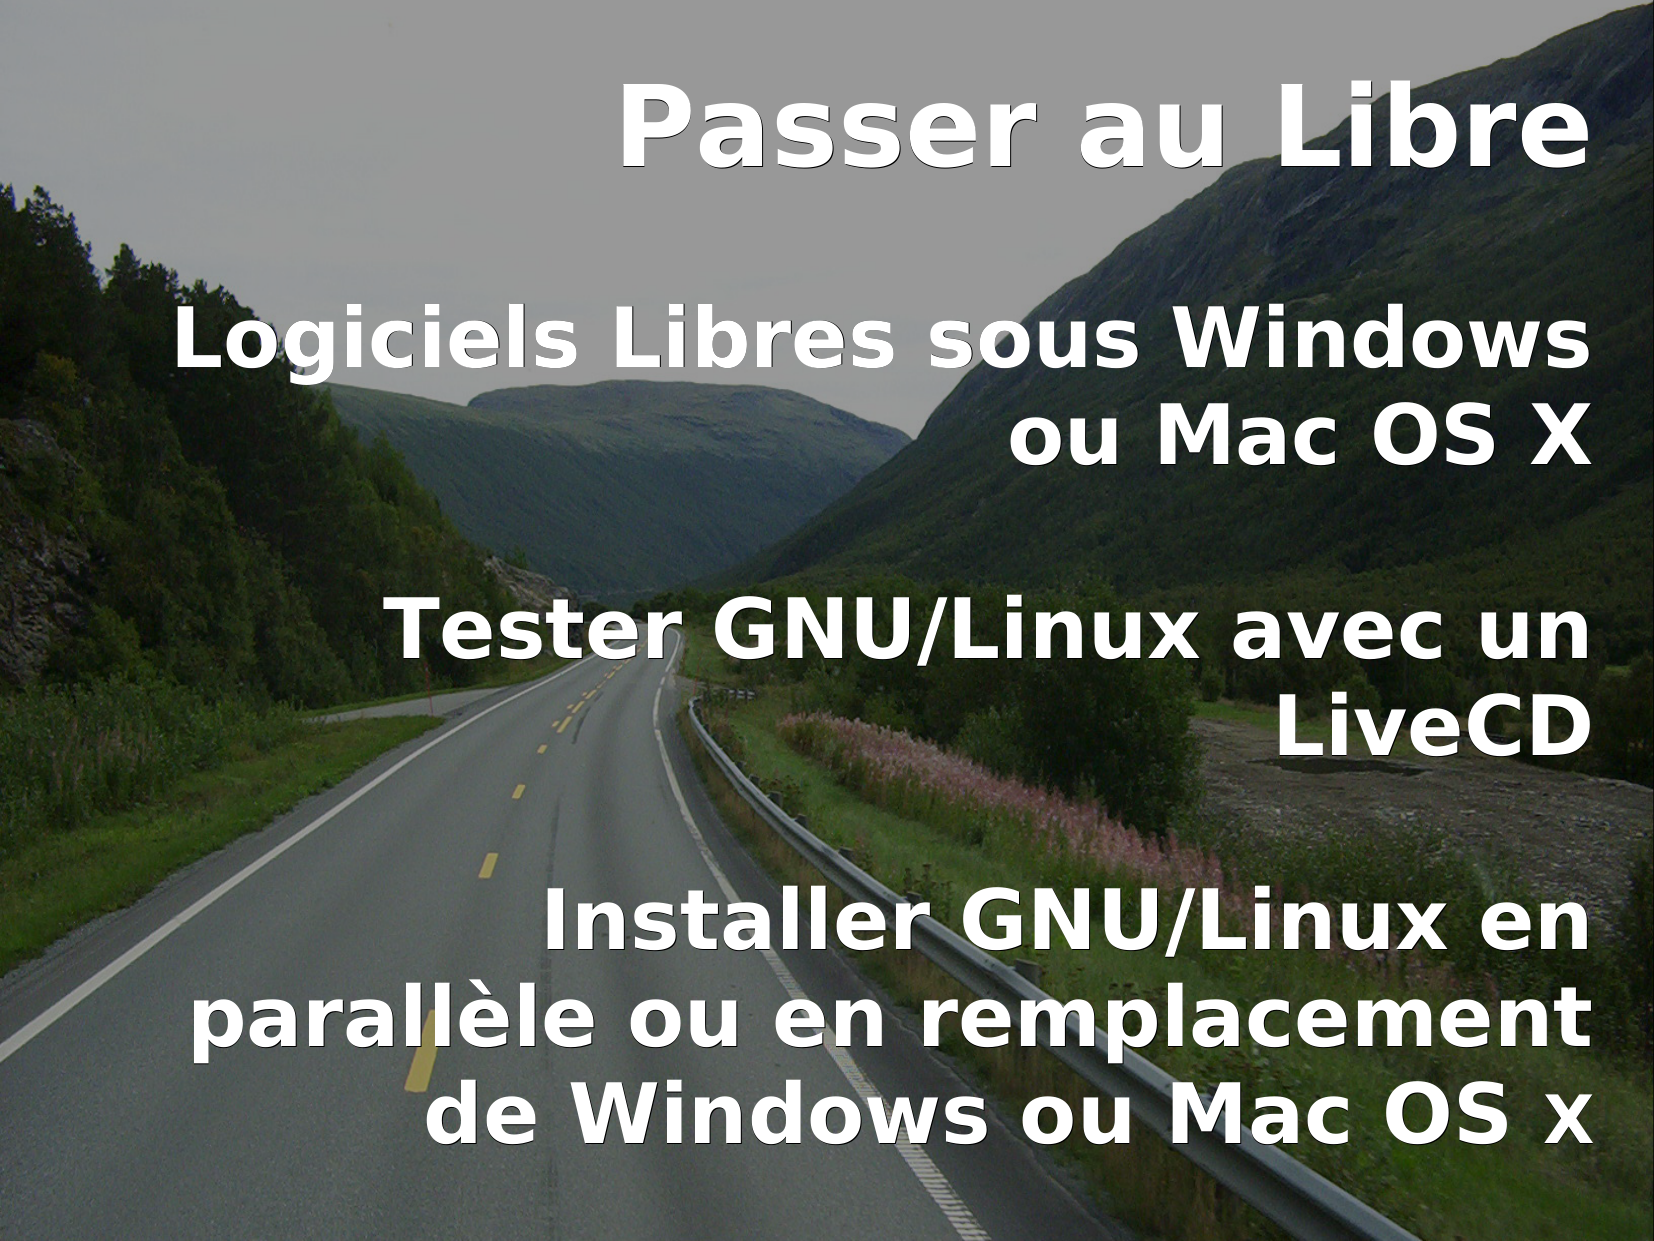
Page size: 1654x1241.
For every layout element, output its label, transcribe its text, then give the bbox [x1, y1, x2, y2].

picture [0, 0, 1654, 1241]
text_box Passer au Libre Logiciels Libres sous Windows ou Mac OS X Tester GNU/Linux avec un LiveCD Installer GNU/Linux en parallèle ou en remplacement de Windows ou Mac OS X [147, 54, 1610, 1171]
